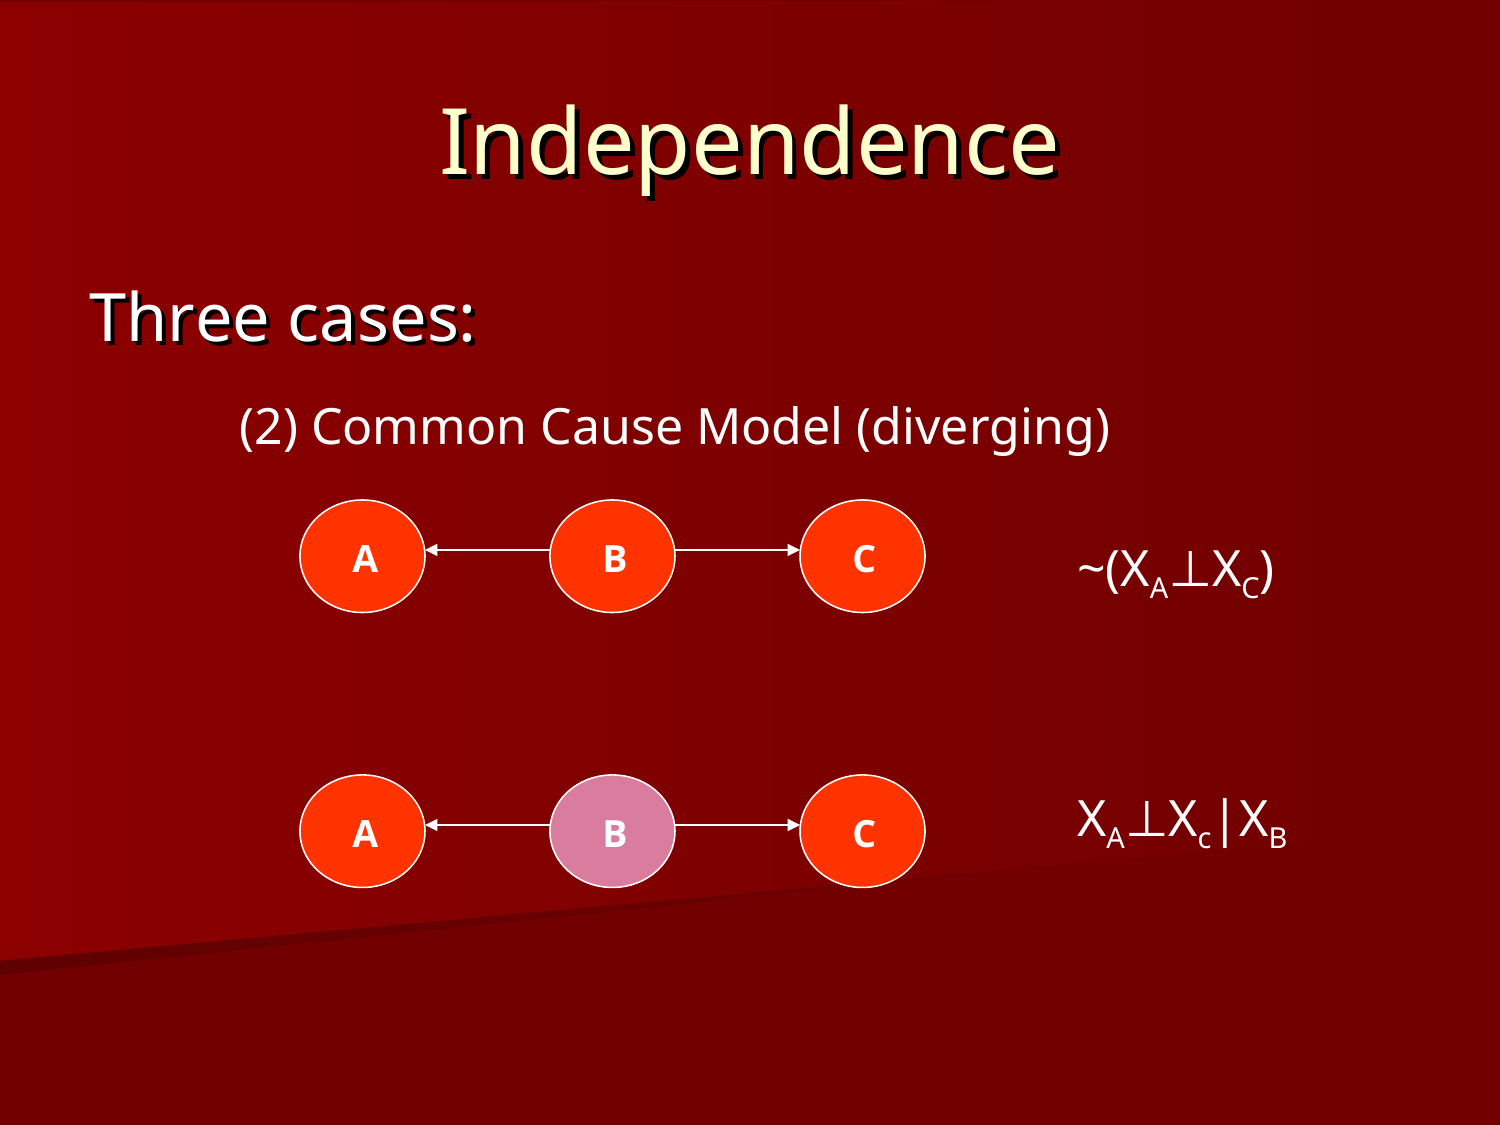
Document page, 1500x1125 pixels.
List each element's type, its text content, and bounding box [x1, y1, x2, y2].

text_box B [587, 799, 663, 867]
text_box XA⊥Xc|XB [1062, 774, 1388, 865]
text_box [299, 499, 426, 613]
text_box B [587, 524, 663, 592]
text_box [549, 499, 676, 613]
list Three cases: (2) Common Cause Model (diverging) [75, 262, 1426, 1001]
text_box [299, 774, 426, 888]
text_box C [837, 799, 913, 867]
title Independence [75, 45, 1426, 233]
text_box A [337, 524, 413, 592]
text_box ~(XA⊥XC) [1062, 524, 1388, 615]
text_box A [337, 799, 413, 867]
text_box C [837, 524, 913, 592]
text_box [800, 774, 926, 888]
text_box [549, 774, 676, 888]
text_box [800, 499, 926, 613]
